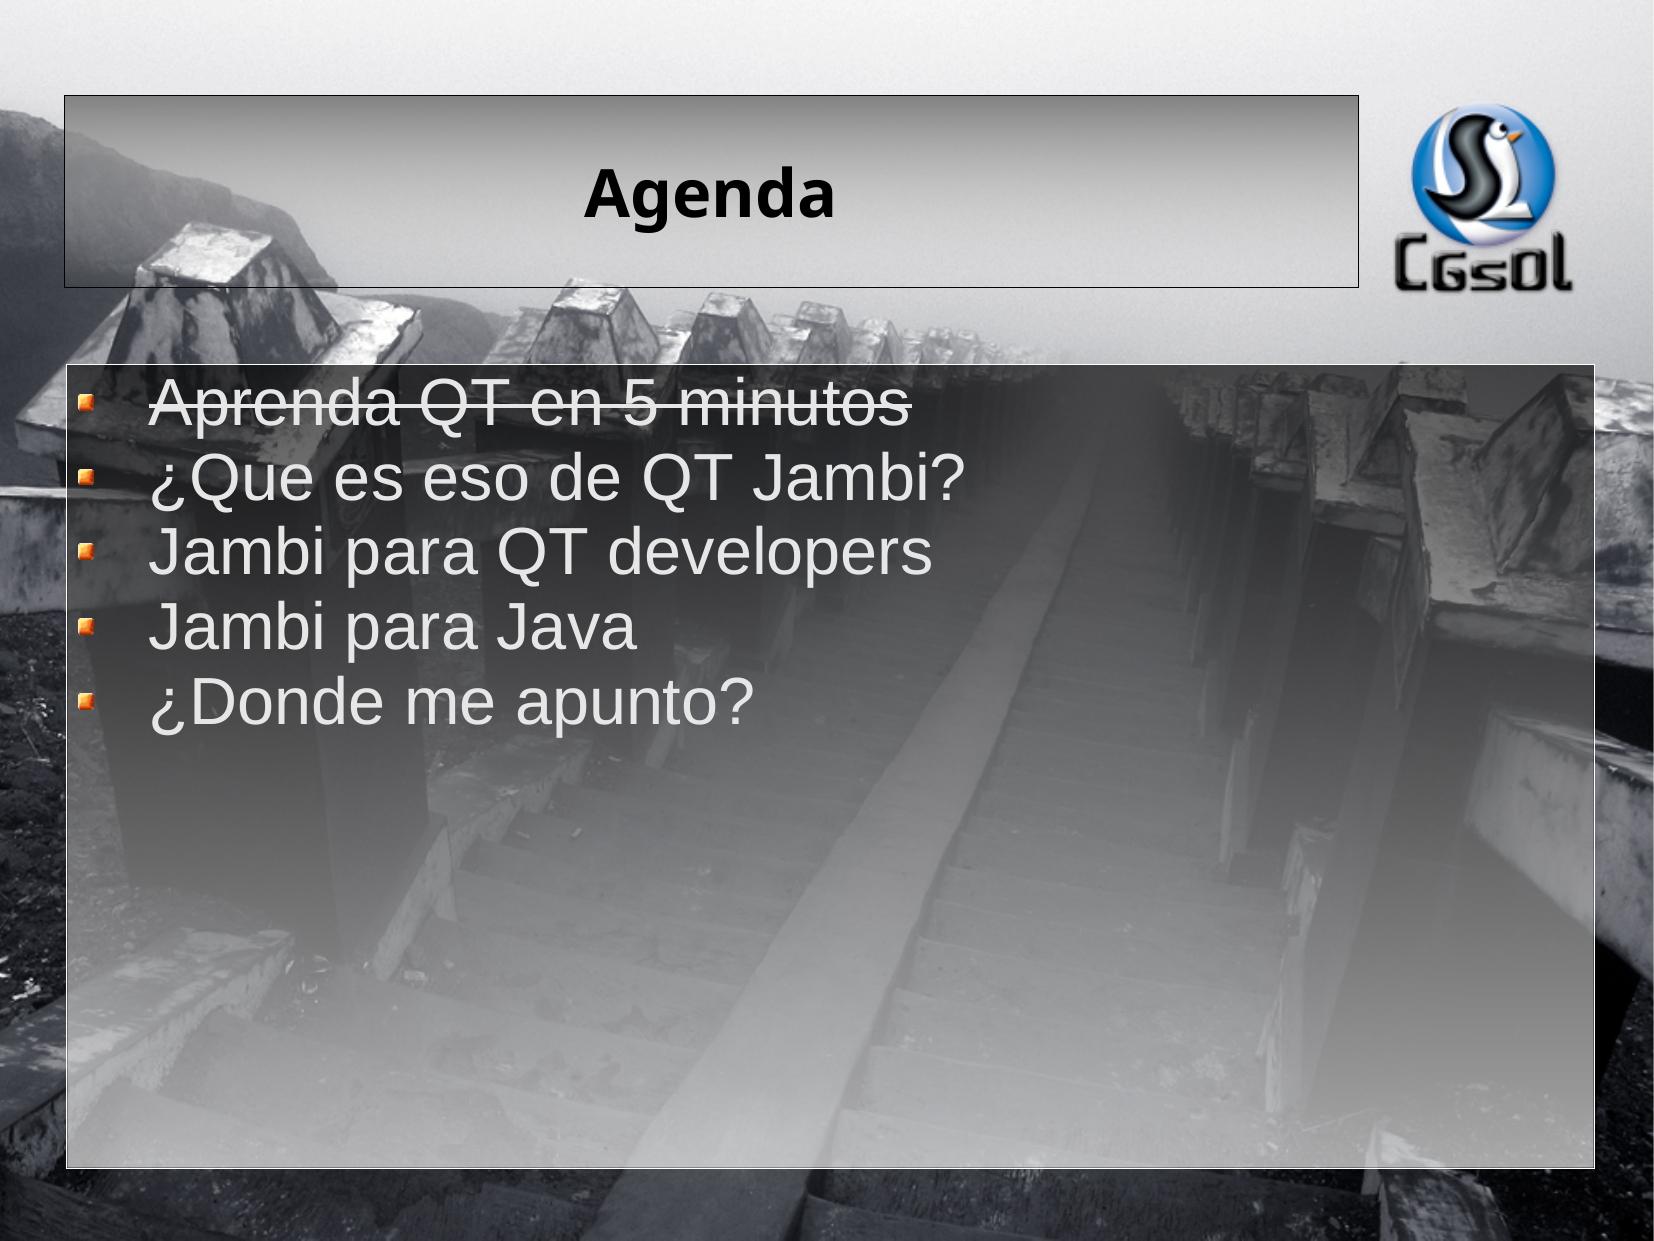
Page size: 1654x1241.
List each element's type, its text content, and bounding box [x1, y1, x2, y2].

list Aprenda QT en 5 minutos ¿Que es eso de QT Jambi? Jambi para QT developers Jambi para Java ¿Donde me apunto? [66, 364, 1595, 1169]
picture [0, 0, 1654, 1241]
title Agenda [64, 95, 1359, 288]
